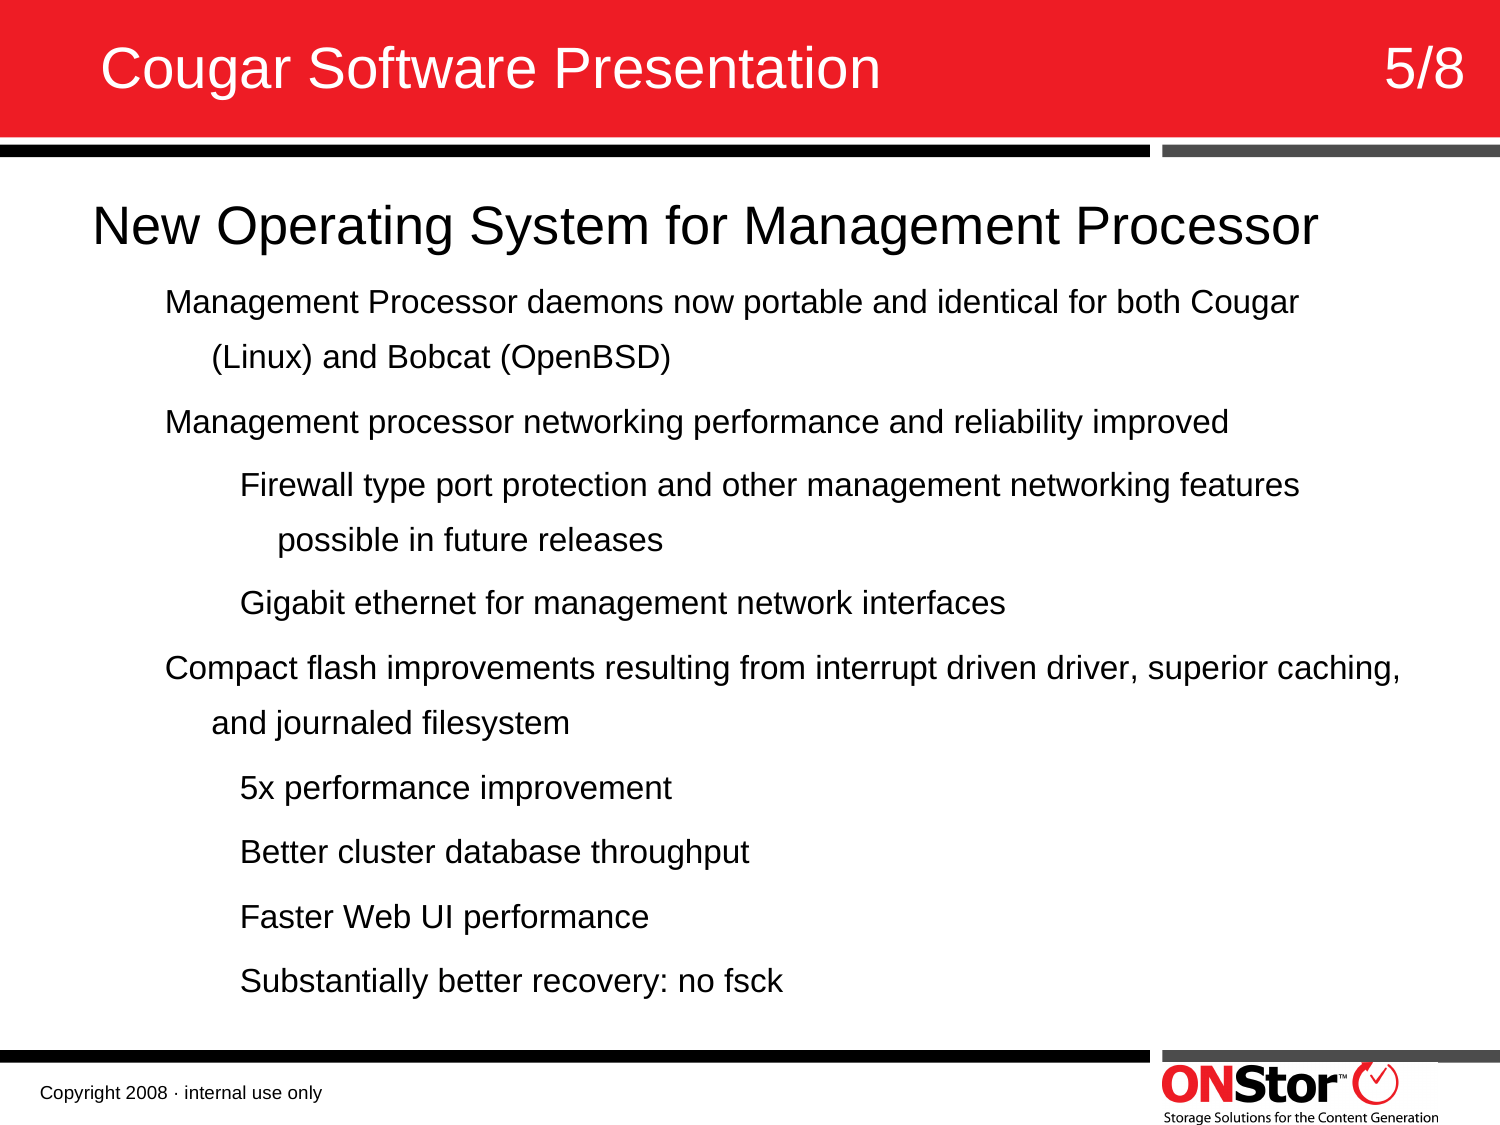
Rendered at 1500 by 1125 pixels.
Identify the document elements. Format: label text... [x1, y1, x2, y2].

title Cougar Software Presentation 5/8 [85, 0, 1500, 138]
list New Operating System for Management Processor Management Processor daemons now portable and identical for both Cougar (Linux) and Bobcat (OpenBSD) Management processor networking performance and reliability improved Firewall type port protection and other management networking features possible in future releases Gigabit ethernet for management network interfaces Compact flash improvements resulting from interrupt driven driver, superior caching, and journaled filesystem 5x performance improvement Better cluster database throughput Faster Web UI performance Substantially better recovery: no fsck [75, 187, 1426, 1125]
picture [1426, 1062, 1438, 1125]
